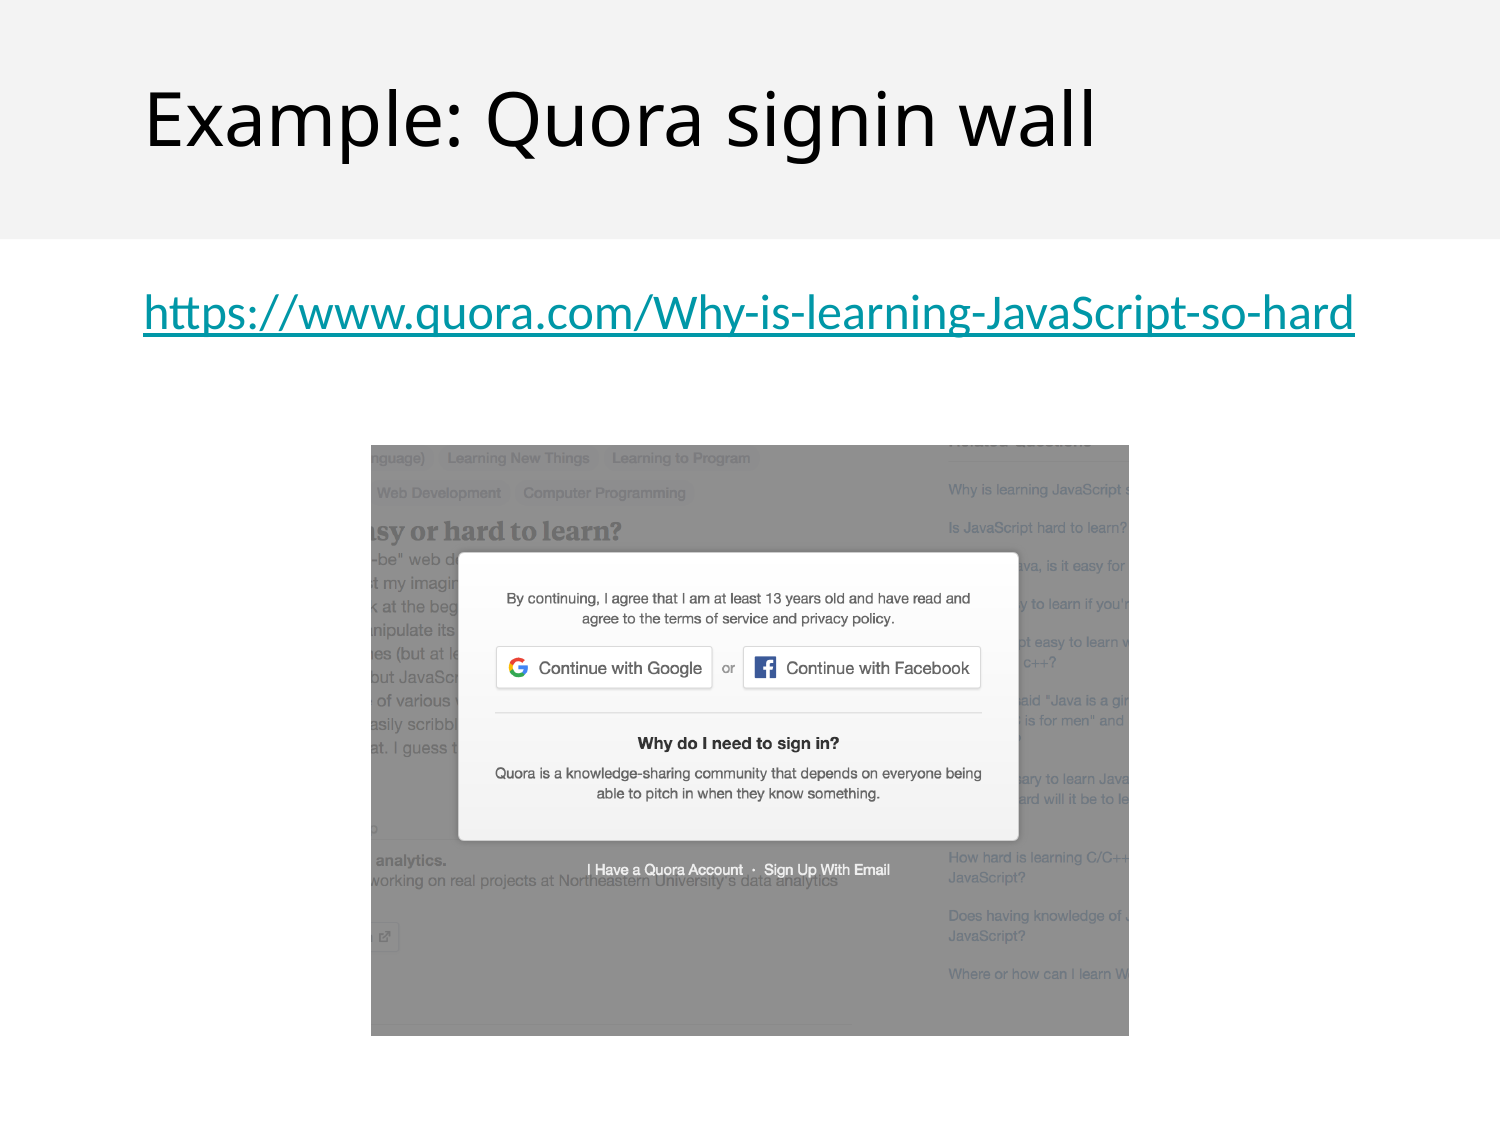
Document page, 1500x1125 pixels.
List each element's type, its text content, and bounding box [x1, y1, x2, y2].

list https://www.quora.com/Why-is-learning-JavaScript-so-hard [128, 255, 1372, 1004]
title Example: Quora signin wall [128, 56, 1372, 183]
picture [371, 445, 1129, 1036]
